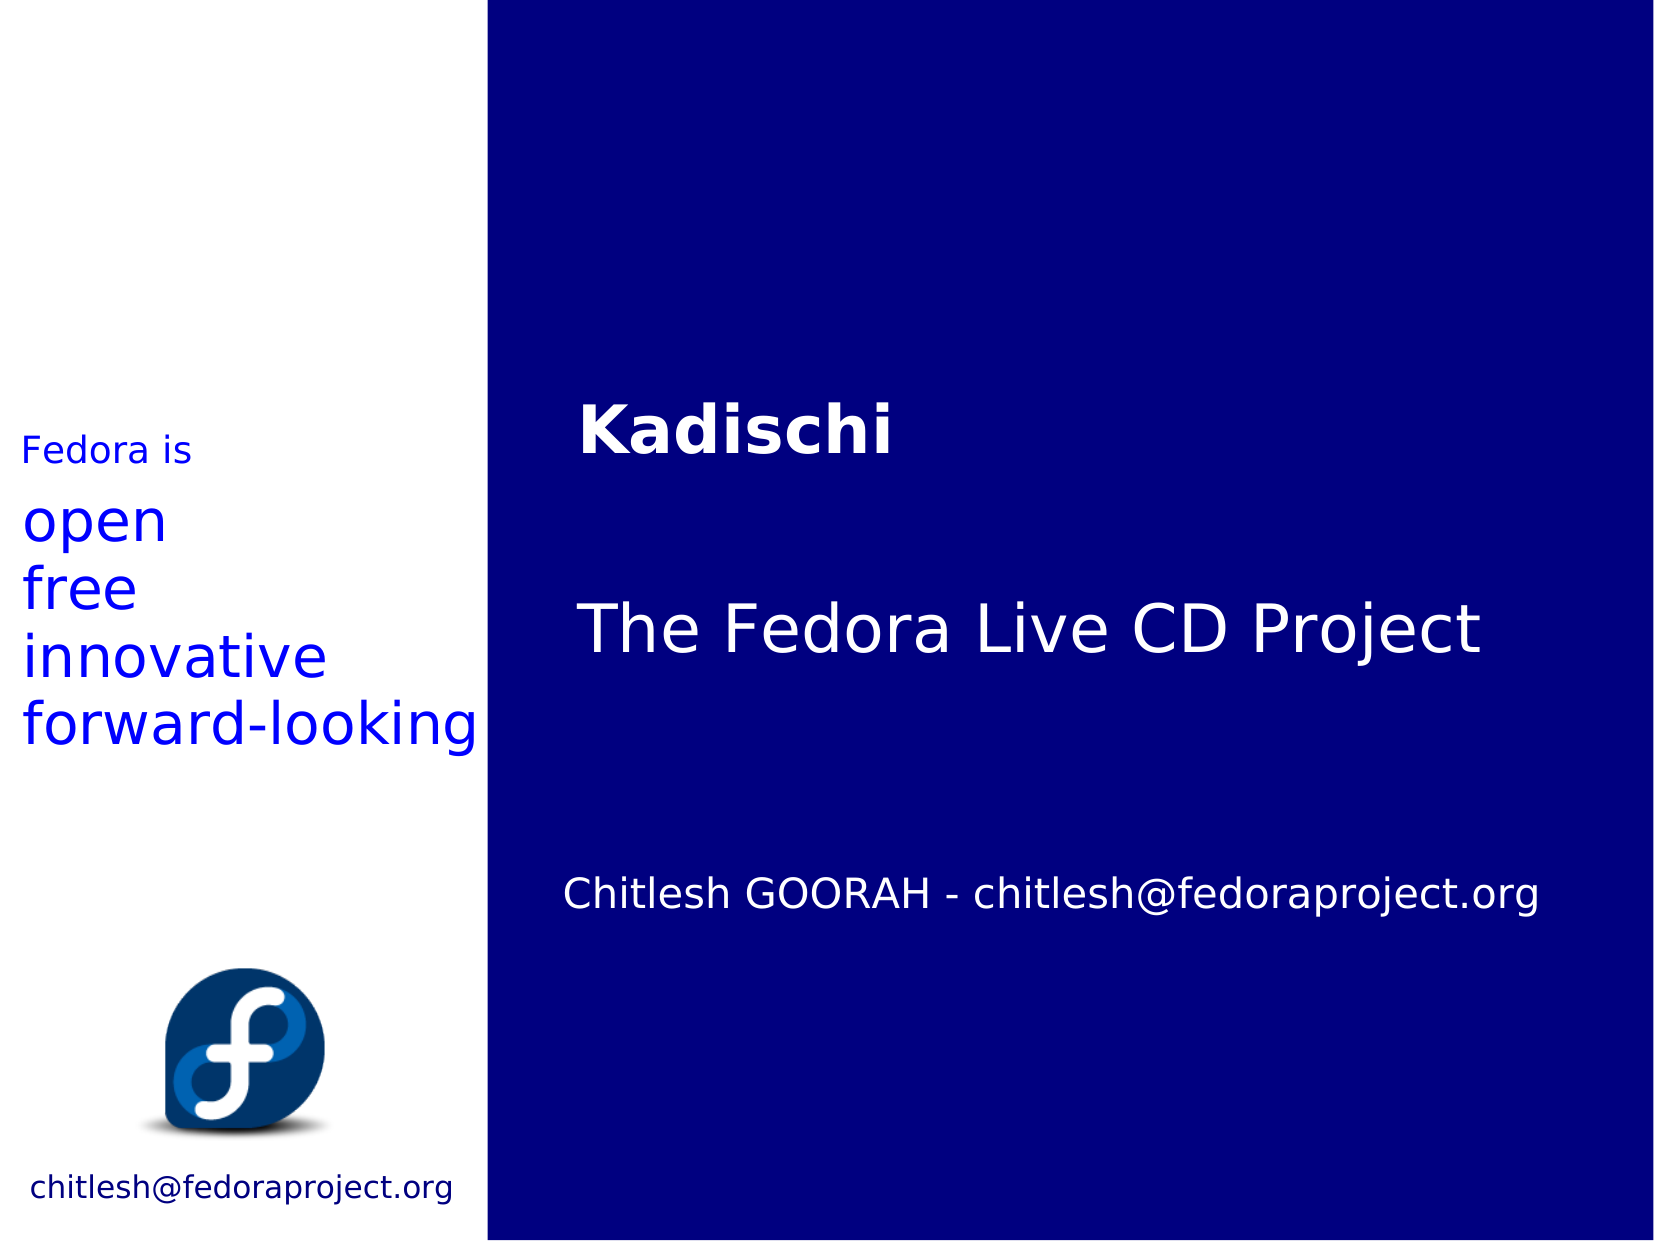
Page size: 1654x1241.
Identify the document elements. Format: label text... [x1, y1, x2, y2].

text_box Fedora is [5, 421, 204, 480]
text_box Kadischi [562, 345, 909, 439]
text_box open free innovative forward-looking [7, 480, 496, 766]
text_box The Fedora Live CD Project [562, 544, 1576, 638]
picture [132, 967, 339, 1141]
text_box Chitlesh GOORAH - chitlesh@fedoraproject.org [547, 862, 1556, 926]
